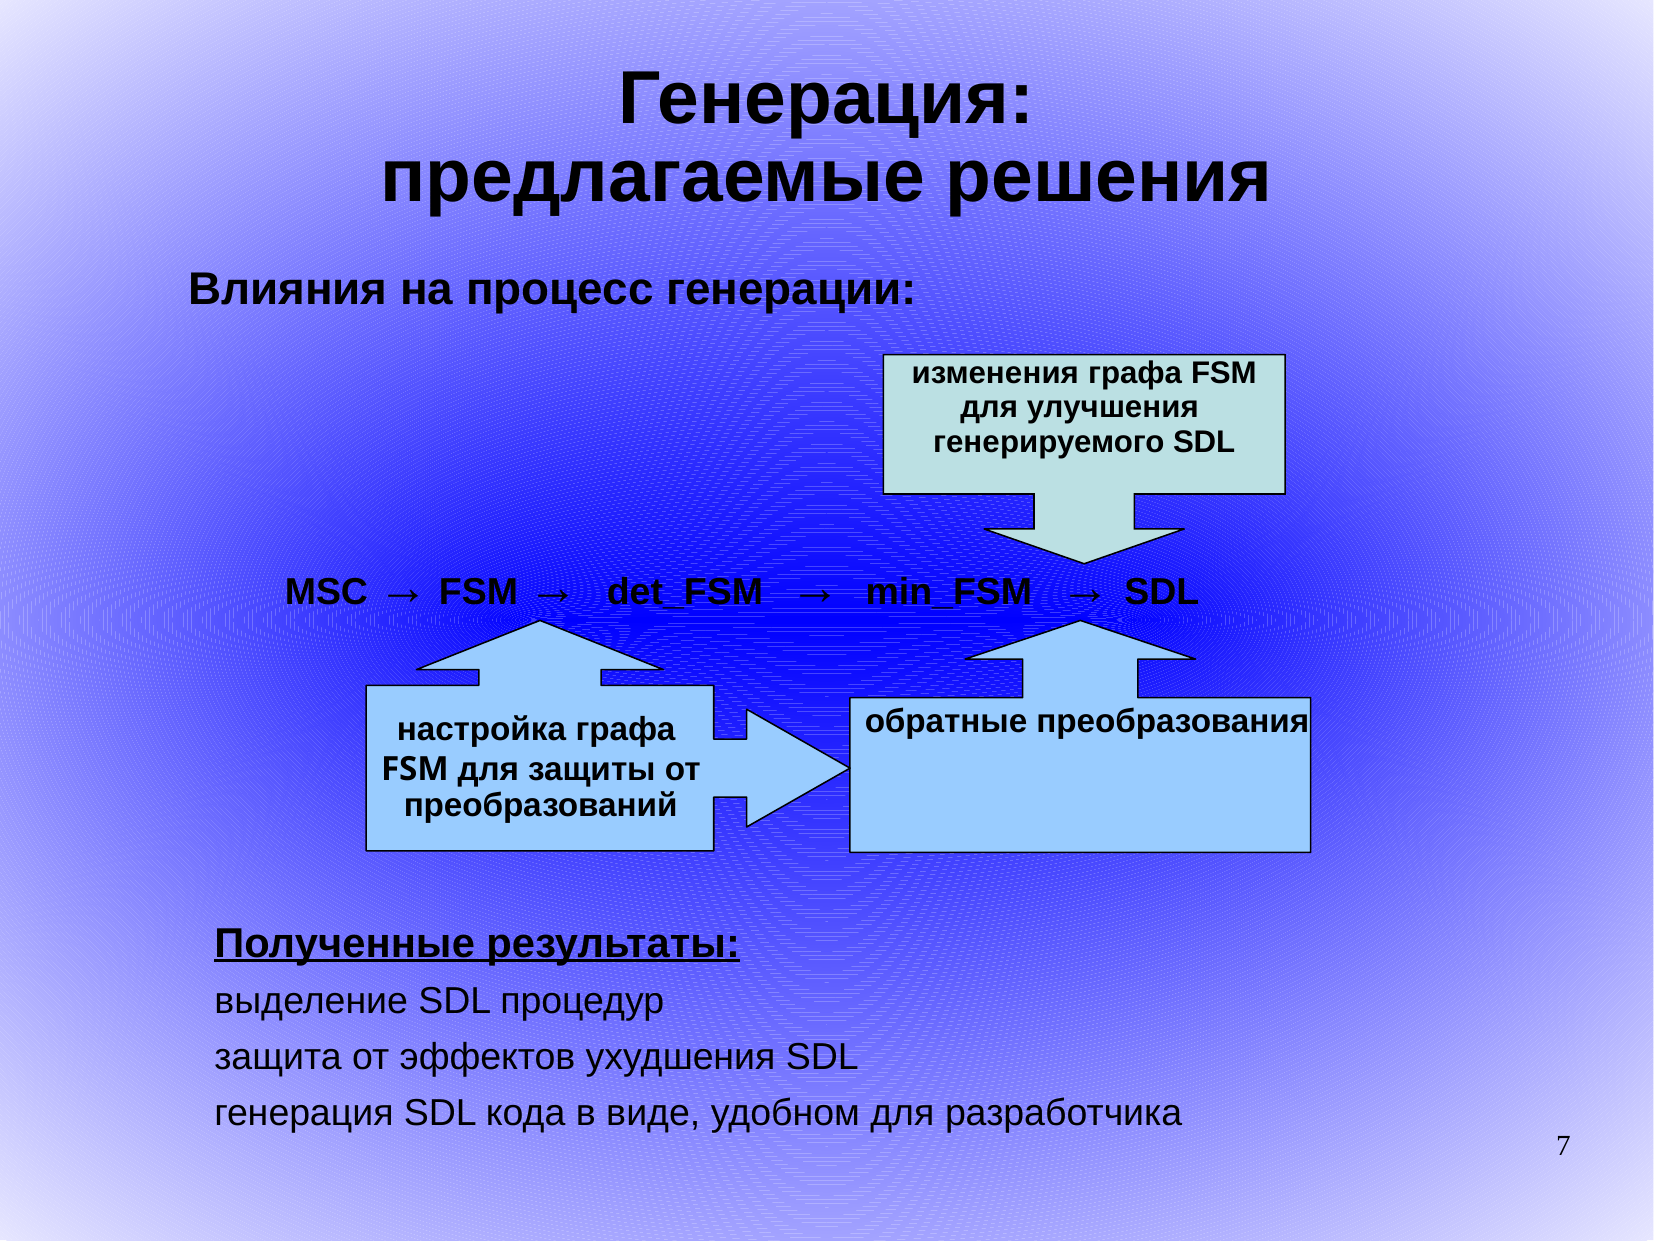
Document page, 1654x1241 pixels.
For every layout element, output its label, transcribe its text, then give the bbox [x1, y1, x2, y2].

text_box обратные преобразования [849, 620, 1311, 853]
text_box Генерация: предлагаемые решения [151, 53, 1502, 225]
text_box Влияния на процесс генерации: [173, 258, 945, 322]
text_box изменения графа FSM для улучшения генерируемого SDL [883, 354, 1286, 564]
text_box настройка графа FSM для защиты от преобразований [366, 620, 851, 851]
text_box Полученные результаты: выделение SDL процедур защита от эффектов ухудшения SDL генерация SDL кода в виде, удобном для разработчика [139, 922, 1292, 1133]
text_box MSC → FSM → det_FSM → min_FSM → SDL [120, 555, 1215, 623]
